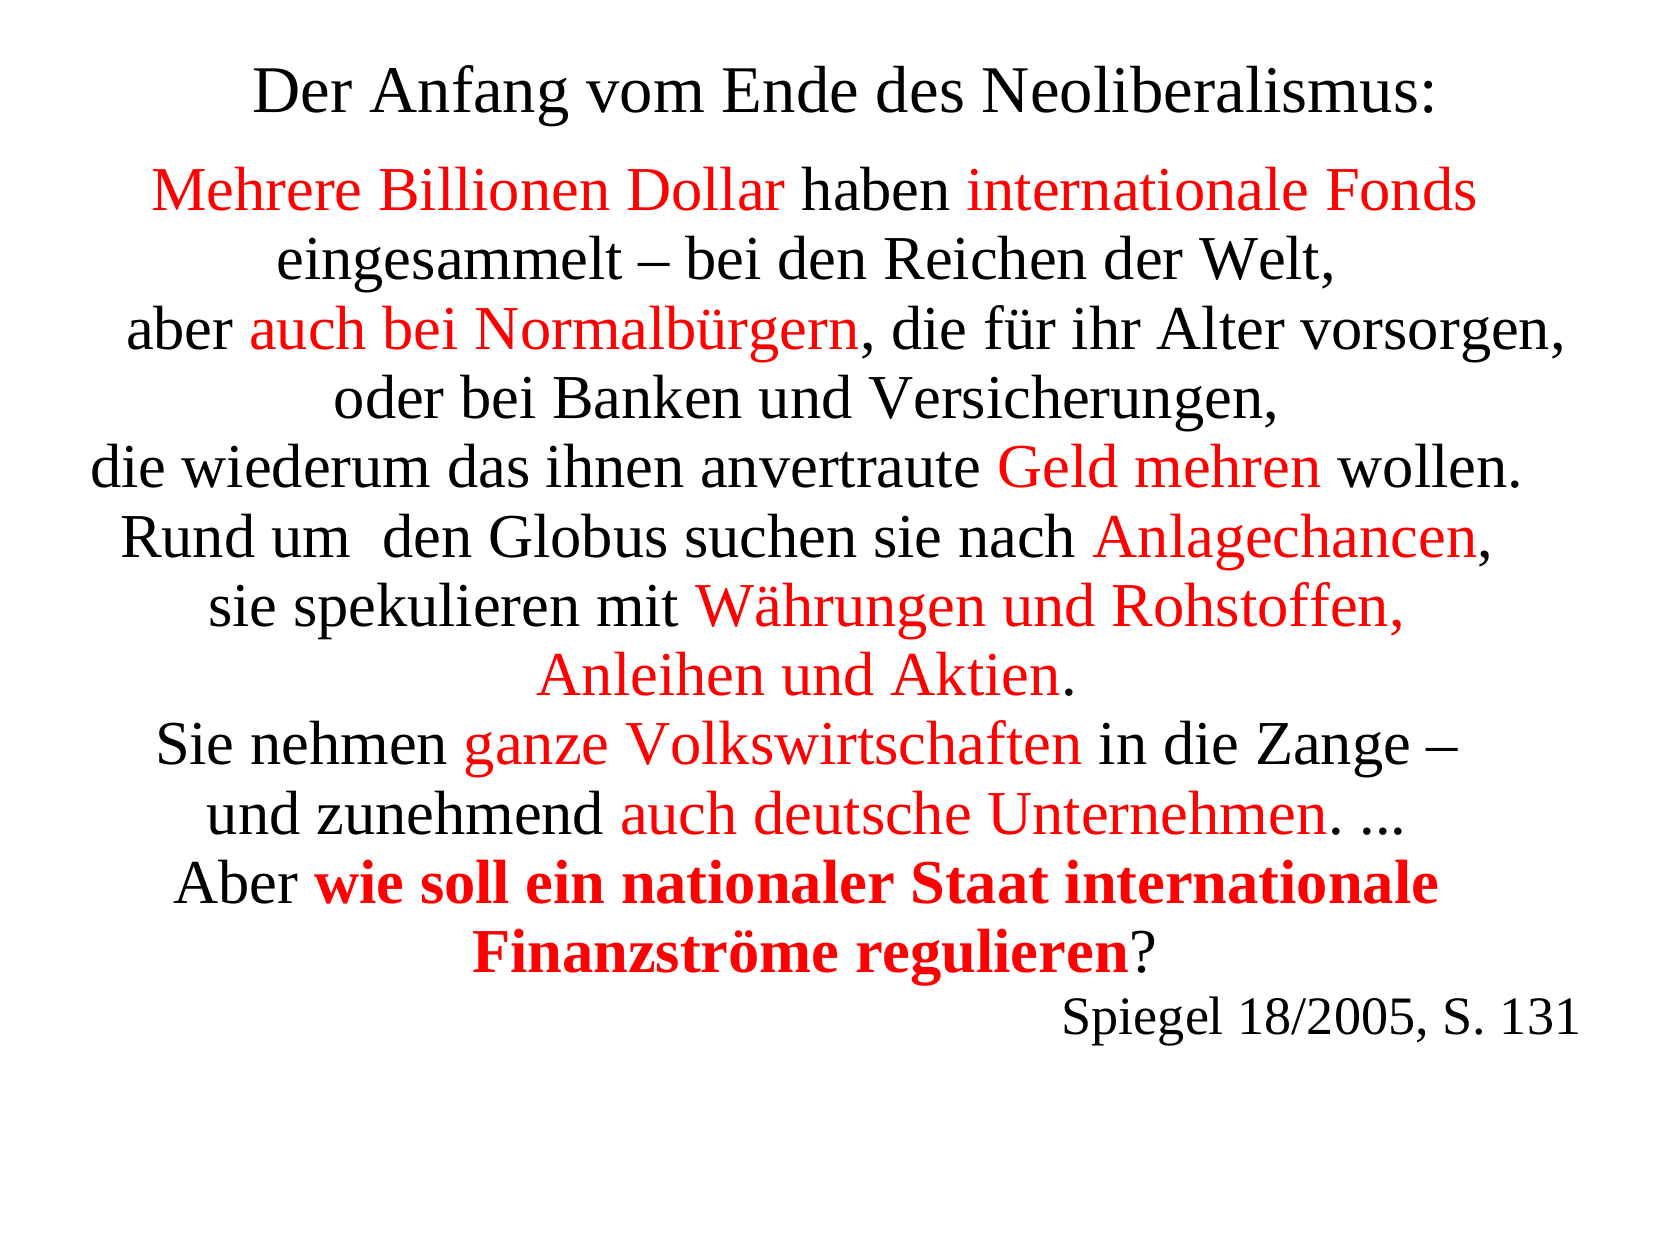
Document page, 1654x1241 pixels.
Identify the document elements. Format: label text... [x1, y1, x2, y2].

text_box Der Anfang vom Ende des Neoliberalismus: Mehrere Billionen Dollar haben internationale Fonds eingesammelt – bei den Reichen der Welt, aber auch bei Normalbürgern, die für ihr Alter vorsorgen, oder bei Banken und Versicherungen, die wiederum das ihnen anvertraute Geld mehren wollen. Rund um den Globus suchen sie nach Anlagechancen, sie spekulieren mit Währungen und Rohstoffen, Anleihen und Aktien. Sie nehmen ganze Volkswirtschaften in die Zange – und zunehmend auch deutsche Unternehmen. ... Aber wie soll ein nationaler Staat internationale Finanzströme regulieren? Spiegel 18/2005, S. 131 [47, 53, 1604, 1182]
